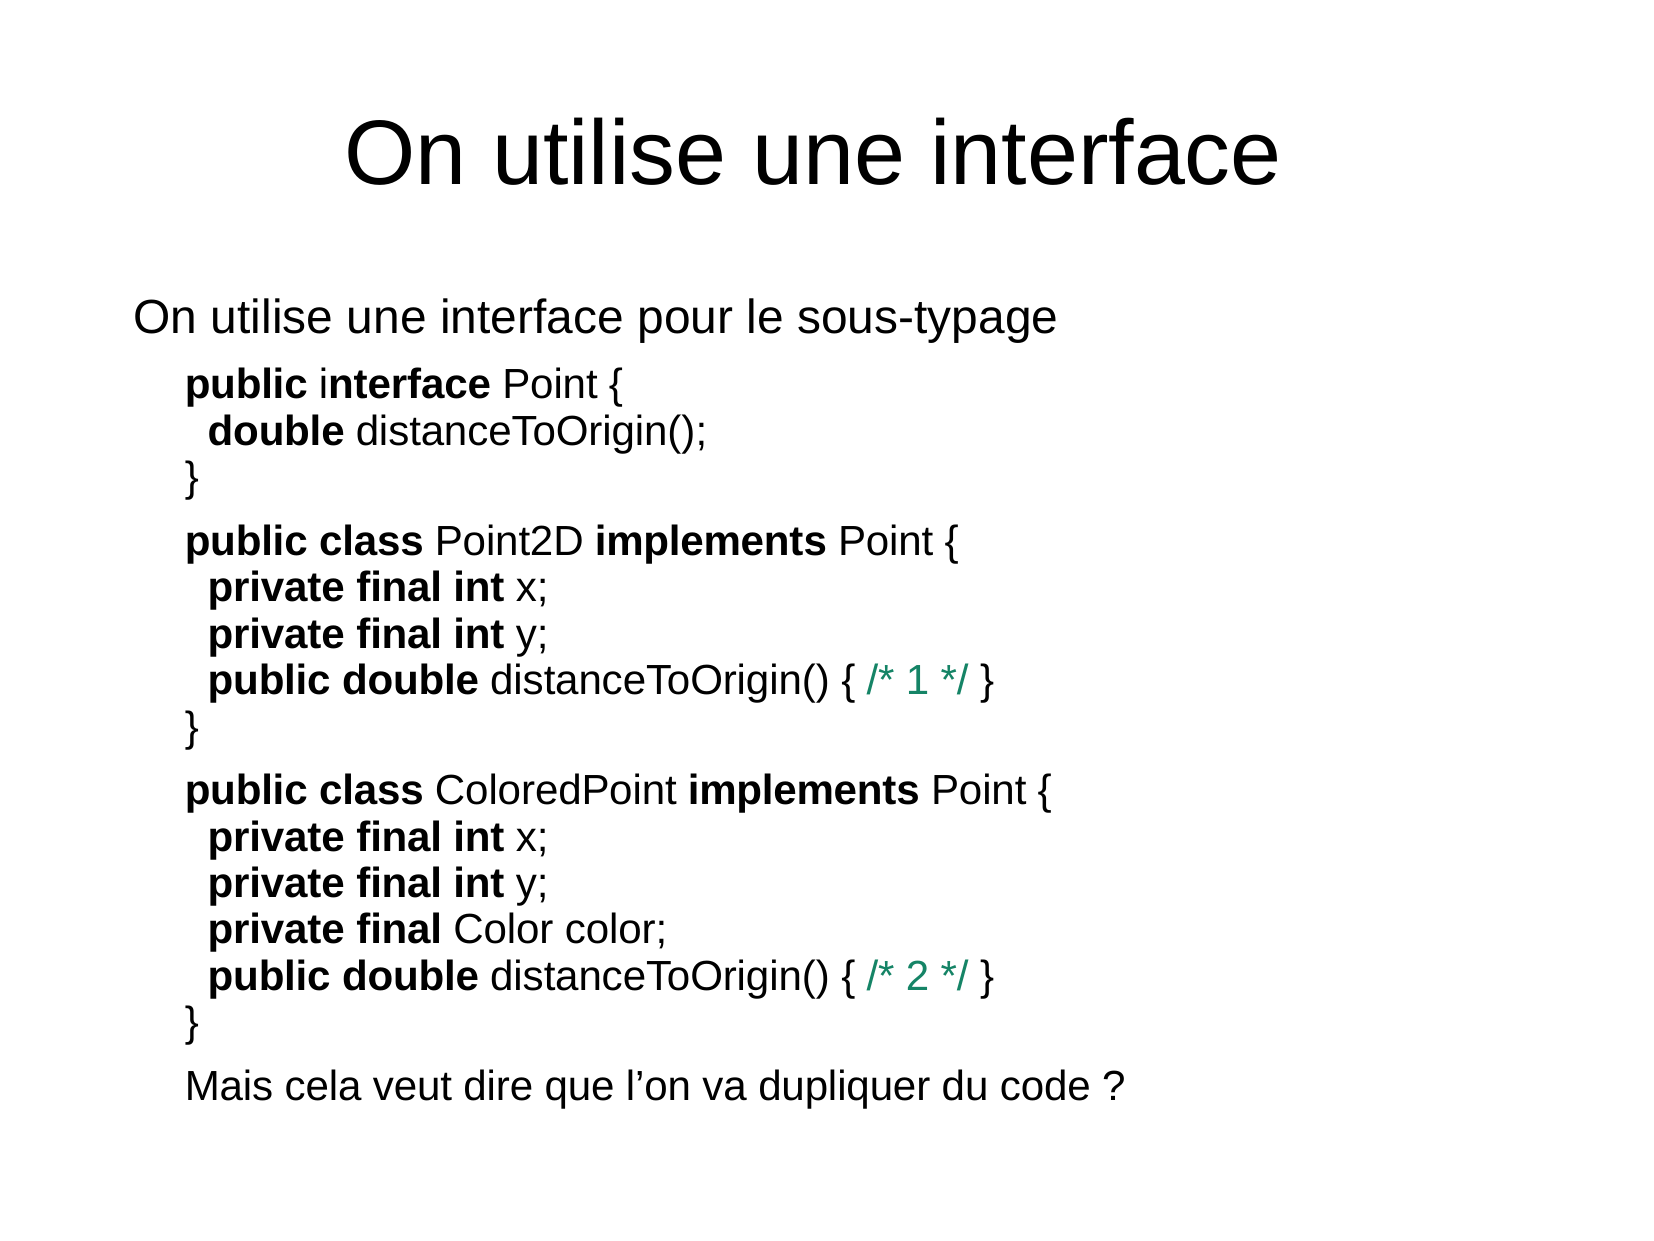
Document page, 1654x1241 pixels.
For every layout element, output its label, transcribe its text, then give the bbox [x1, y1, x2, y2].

title On utilise une interface [82, 49, 1571, 257]
list On utilise une interface pour le sous-typage public interface Point { double distanceToOrigin(); } public class Point2D implements Point { private final int x; private final int y; public double distanceToOrigin() { /* 1 */ } } public class ColoredPoint implements Point { private final int x; private final int y; private final Color color; public double distanceToOrigin() { /* 2 */ } } Mais cela veut dire que l’on va dupliquer du code ? [82, 290, 1571, 1126]
